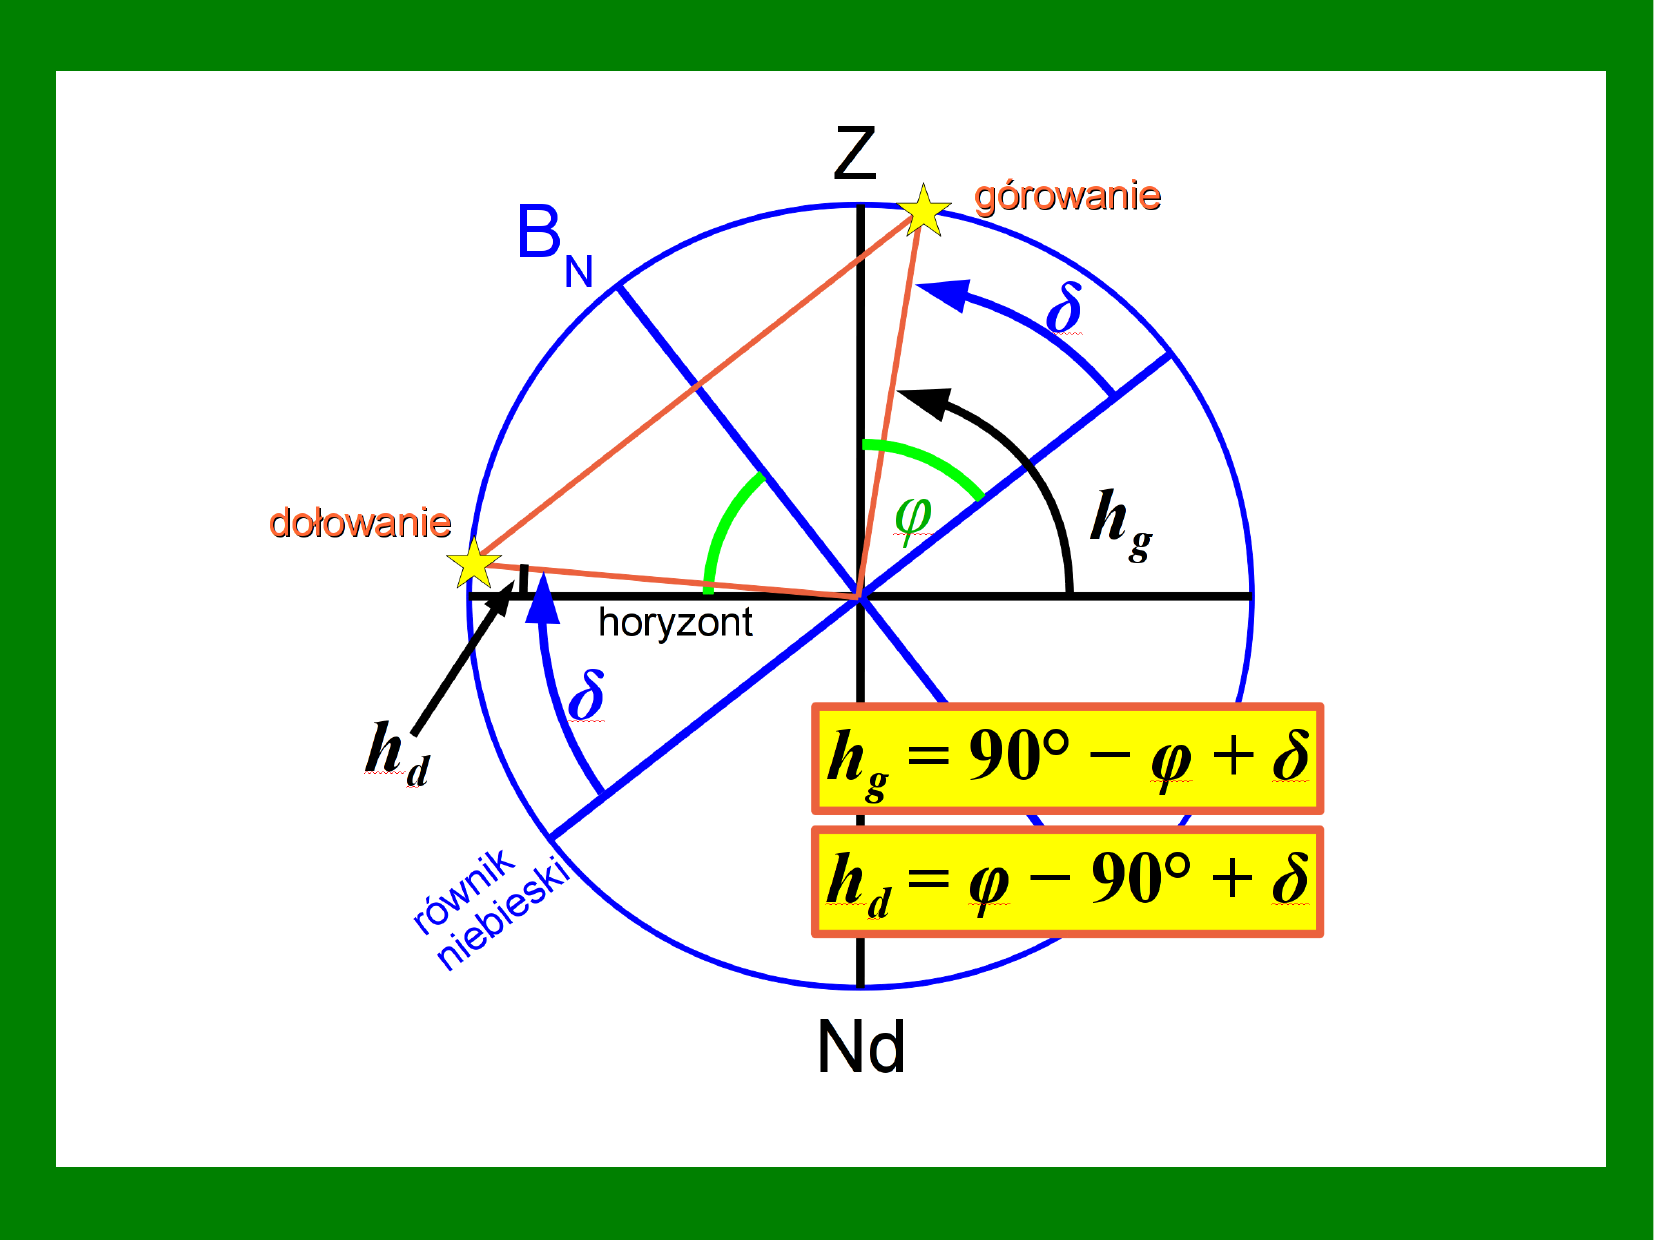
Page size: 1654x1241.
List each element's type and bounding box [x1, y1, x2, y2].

picture [56, 71, 1606, 1167]
